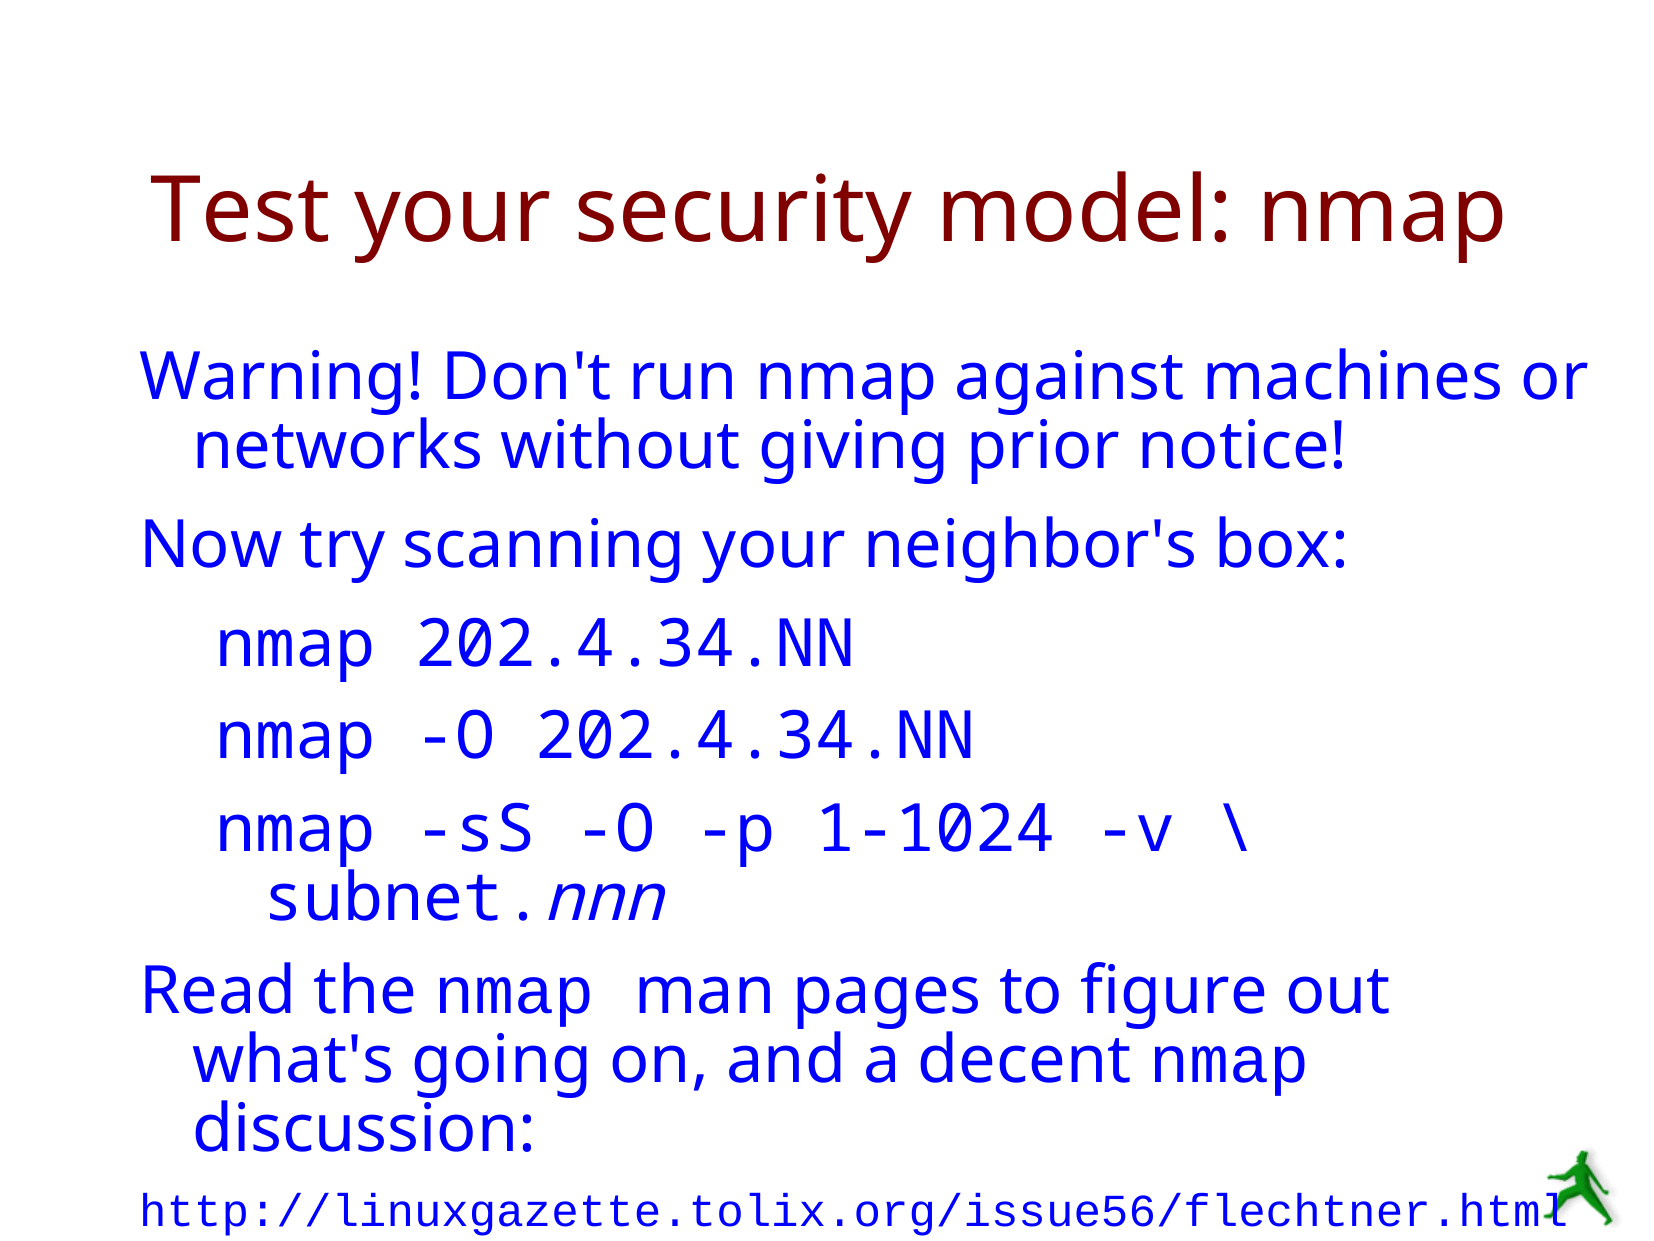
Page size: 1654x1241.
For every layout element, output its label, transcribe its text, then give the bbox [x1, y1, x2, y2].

list Warning! Don't run nmap against machines or networks without giving prior notice! Now try scanning your neighbor's box: nmap 202.4.34.NN nmap -O 202.4.34.NN nmap -sS -O -p 1-1024 -v \ subnet.nnn Read the nmap man pages to figure out what's going on, and a decent nmap discussion: http://linuxgazette.tolix.org/issue56/flechtner.html [121, 344, 1595, 1207]
picture [1541, 1135, 1633, 1228]
title Test your security model: nmap [87, 97, 1572, 316]
